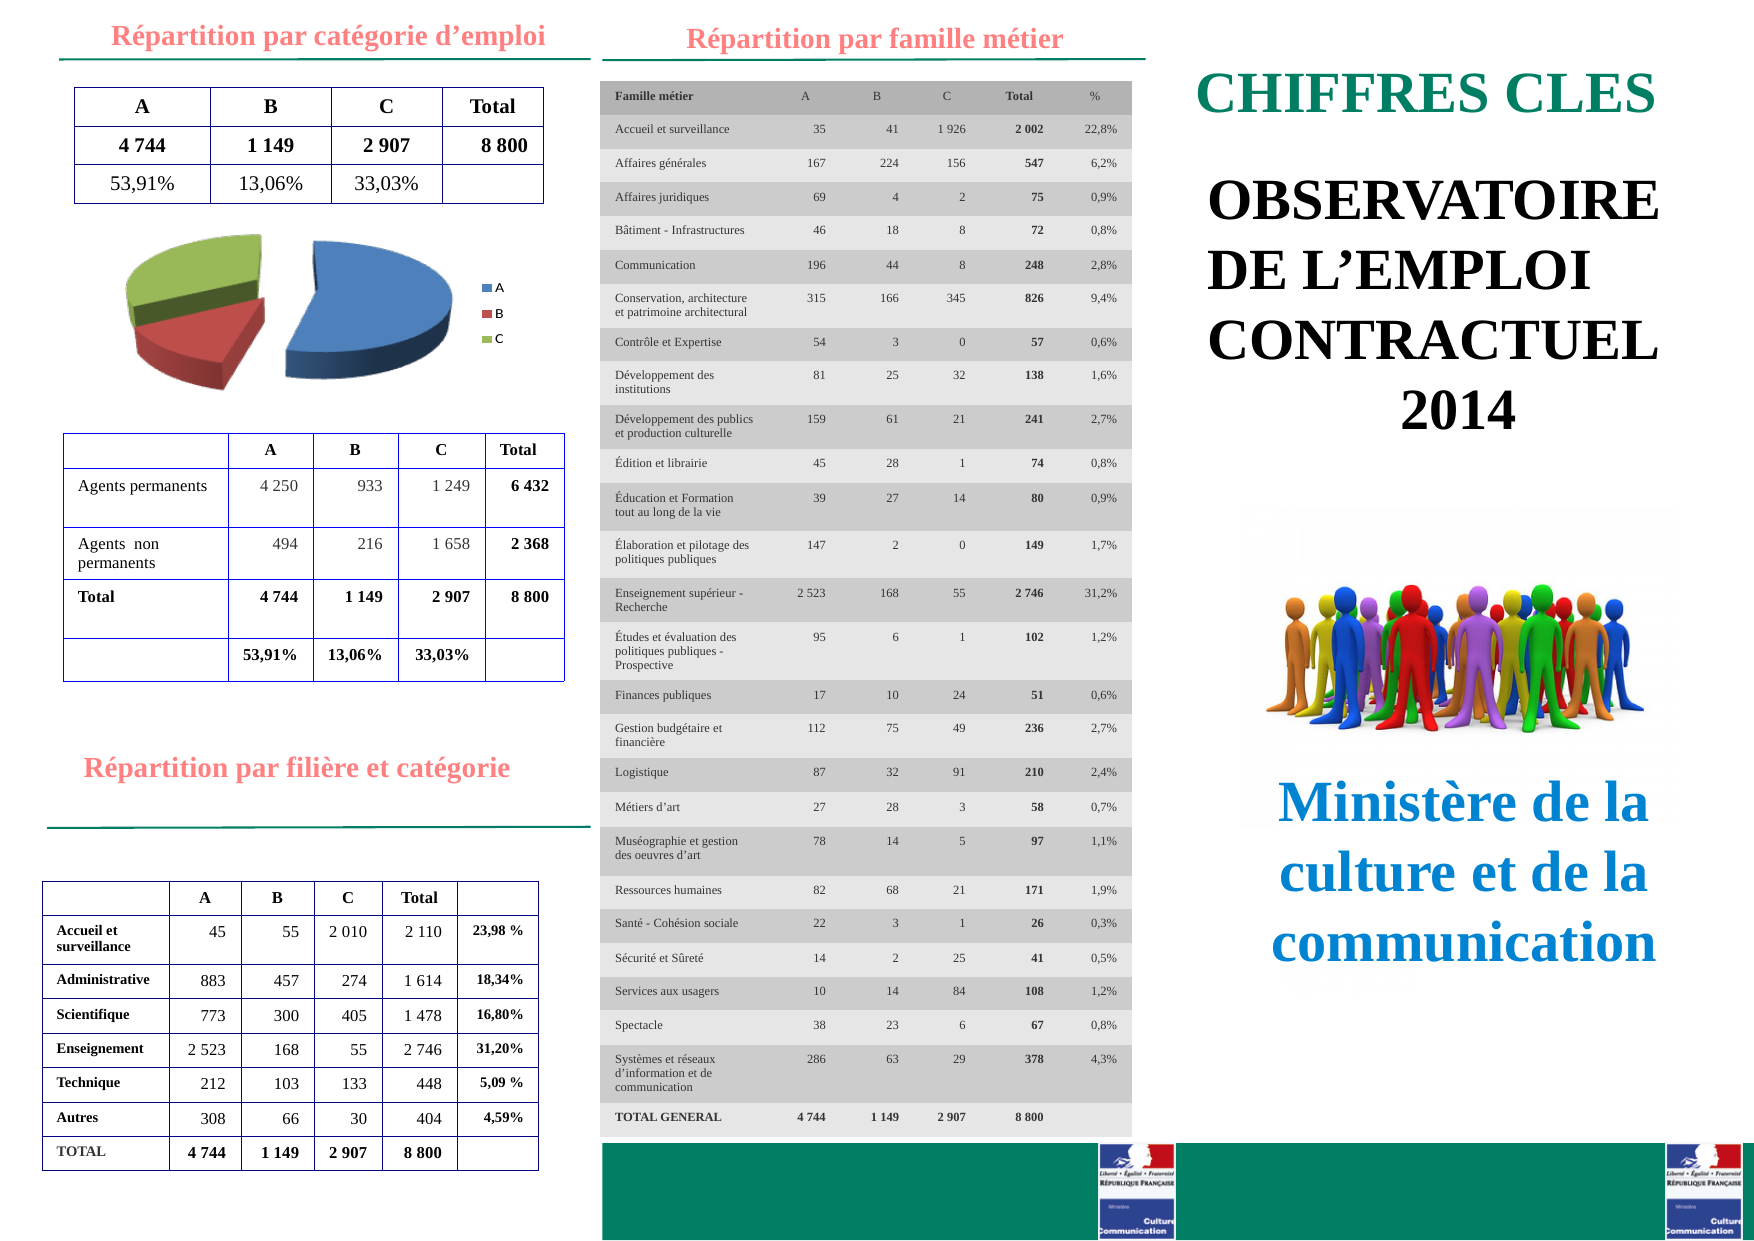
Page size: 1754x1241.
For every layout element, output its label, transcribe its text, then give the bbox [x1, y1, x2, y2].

table_cell Édition et librairie [600, 449, 771, 483]
table_cell 68 [841, 876, 914, 909]
table_cell 33,03% [399, 639, 485, 681]
table_cell Systèmes et réseaux d’information et de communication [600, 1045, 771, 1103]
table_cell 0,7% [1058, 792, 1132, 827]
table_cell 1,2% [1058, 622, 1132, 680]
table_cell 149 [980, 531, 1058, 578]
table_cell 2 746 [383, 1034, 457, 1067]
table_cell 378 [980, 1045, 1058, 1103]
text_box Répartition par catégorie d’emploi [47, 12, 611, 61]
table_cell 63 [841, 1045, 914, 1103]
table_cell 2,4% [1058, 758, 1132, 792]
table_cell Technique [43, 1068, 169, 1102]
table_cell Autres [43, 1103, 169, 1136]
table_cell 0 [914, 328, 980, 361]
table_cell Gestion budgétaire et financière [600, 714, 771, 758]
table_cell 2,7% [1058, 405, 1132, 449]
table_cell 147 [771, 531, 841, 578]
table_cell 1 [914, 449, 980, 483]
table_cell 53,91% [75, 165, 210, 203]
table_cell 26 [980, 909, 1058, 943]
table_cell 21 [914, 876, 980, 909]
table_cell 933 [314, 469, 398, 527]
table_cell 2 [841, 531, 914, 578]
table_cell 1 478 [383, 999, 457, 1033]
table_cell 494 [229, 528, 313, 579]
table_cell 4 744 [170, 1137, 241, 1170]
picture [94, 212, 520, 414]
picture [1308, 950, 1316, 959]
table_cell 33,03% [332, 165, 442, 203]
table_cell 1 149 [841, 1103, 914, 1137]
table_cell 448 [383, 1068, 457, 1102]
table_cell Études et évaluation des politiques publiques - Prospective [600, 622, 771, 680]
table_cell 8 800 [383, 1137, 457, 1170]
table_cell 80 [980, 483, 1058, 531]
table_cell [443, 165, 543, 203]
table_cell 74 [980, 449, 1058, 483]
table_cell 457 [242, 965, 314, 998]
table_cell 6,2% [1058, 149, 1132, 182]
table_cell Services aux usagers [600, 977, 771, 1010]
table_cell 23 [841, 1010, 914, 1045]
table_cell 1 926 [914, 115, 980, 149]
table_header Total [980, 81, 1058, 115]
table_cell Élaboration et pilotage des politiques publiques [600, 531, 771, 578]
table_cell 0,6% [1058, 328, 1132, 361]
table_cell 8 800 [486, 580, 564, 638]
table_cell 1,1% [1058, 827, 1132, 876]
table_cell Ressources humaines [600, 876, 771, 909]
table_cell Muséographie et gestion des oeuvres d’art [600, 827, 771, 876]
table_cell 91 [914, 758, 980, 792]
table_header Famille métier [600, 81, 771, 115]
text_box Répartition par famille métier [601, 11, 1149, 51]
table_cell 57 [980, 328, 1058, 361]
table_cell 1,9% [1058, 876, 1132, 909]
table_cell 159 [771, 405, 841, 449]
table_cell 4 250 [229, 469, 313, 527]
table_cell 248 [980, 250, 1058, 284]
table_cell 315 [771, 284, 841, 328]
table_cell 16,80% [458, 999, 538, 1033]
picture [1240, 507, 1678, 755]
table_cell 27 [771, 792, 841, 827]
text_box CHIFFRES CLES [1181, 47, 1701, 137]
table_cell 9,4% [1058, 284, 1132, 328]
table_cell Affaires juridiques [600, 182, 771, 216]
table_header [458, 882, 538, 915]
table_cell 773 [170, 999, 241, 1033]
table_header Total [486, 434, 564, 468]
table_cell 30 [315, 1103, 382, 1136]
table_cell 10 [771, 977, 841, 1010]
table_cell Conservation, architecture et patrimoine architectural [600, 284, 771, 328]
table_cell 38 [771, 1010, 841, 1045]
table_cell 8 800 [980, 1103, 1058, 1137]
table_cell Contrôle et Expertise [600, 328, 771, 361]
table_cell 44 [841, 250, 914, 284]
table_cell 2 002 [980, 115, 1058, 149]
table_cell Enseignement supérieur - Recherche [600, 578, 771, 622]
table_cell 168 [841, 578, 914, 622]
table_cell 5 [914, 827, 980, 876]
table_cell 25 [841, 361, 914, 405]
table_cell 22 [771, 909, 841, 943]
table_cell 236 [980, 714, 1058, 758]
table_cell 95 [771, 622, 841, 680]
table_cell 4 744 [229, 580, 313, 638]
table_cell 49 [914, 714, 980, 758]
table_header A [229, 434, 313, 468]
table_cell 8 800 [443, 127, 543, 164]
picture [1275, 950, 1429, 1004]
table_cell 2 368 [486, 528, 564, 579]
table_cell 13,06% [211, 165, 331, 203]
table_header B [314, 434, 398, 468]
text_box Répartition par filière et catégorie [15, 744, 579, 793]
table_cell Développement des publics et production culturelle [600, 405, 771, 449]
table_cell Accueil et surveillance [43, 916, 169, 964]
table_cell 210 [980, 758, 1058, 792]
table_cell TOTAL [43, 1137, 169, 1170]
table_header % [1058, 81, 1132, 115]
picture [1665, 1142, 1743, 1241]
table_cell 18,34% [458, 965, 538, 998]
table_cell 1 249 [399, 469, 485, 527]
table_cell 1,6% [1058, 361, 1132, 405]
table_cell 24 [914, 680, 980, 714]
table_cell 1 614 [383, 965, 457, 998]
table_cell 10 [841, 680, 914, 714]
table_cell 6 [841, 622, 914, 680]
table_header [43, 882, 169, 915]
text_box OBSERVATOIRE DE L’EMPLOI CONTRACTUEL 2014 [1192, 153, 1725, 331]
table_cell Spectacle [600, 1010, 771, 1045]
table_cell 45 [170, 916, 241, 964]
table_cell 167 [771, 149, 841, 182]
table_cell [458, 1137, 538, 1170]
table_cell 2,7% [1058, 714, 1132, 758]
table_cell Total [64, 580, 228, 638]
table_cell 2 010 [315, 916, 382, 964]
table_cell 2 523 [771, 578, 841, 622]
table_cell 18 [841, 216, 914, 250]
table_cell 345 [914, 284, 980, 328]
table_header C [914, 81, 980, 115]
table_cell 1 [914, 622, 980, 680]
table_cell 66 [242, 1103, 314, 1136]
table_header C [399, 434, 485, 468]
table_cell Finances publiques [600, 680, 771, 714]
table_cell 308 [170, 1103, 241, 1136]
table_cell 55 [242, 916, 314, 964]
table_cell 1 149 [211, 127, 331, 164]
table_header Total [443, 88, 543, 126]
table_cell 166 [841, 284, 914, 328]
table_cell 1 149 [314, 580, 398, 638]
table_cell 1,7% [1058, 531, 1132, 578]
table_cell 1 658 [399, 528, 485, 579]
table_cell 4 [841, 182, 914, 216]
table_cell 41 [980, 943, 1058, 977]
table_cell 212 [170, 1068, 241, 1102]
table_cell 0,8% [1058, 449, 1132, 483]
table_cell Éducation et Formation tout au long de la vie [600, 483, 771, 531]
table_cell 6 432 [486, 469, 564, 527]
table_header A [75, 88, 210, 126]
table_cell 87 [771, 758, 841, 792]
table_cell 108 [980, 977, 1058, 1010]
table_cell 29 [914, 1045, 980, 1103]
table_cell 2 907 [914, 1103, 980, 1137]
text_box Ministère de la culture et de la communication [1181, 755, 1749, 934]
table_cell 0,8% [1058, 1010, 1132, 1045]
table_cell 1,2% [1058, 977, 1132, 1010]
table_cell 286 [771, 1045, 841, 1103]
table_cell Bâtiment - Infrastructures [600, 216, 771, 250]
table_cell 196 [771, 250, 841, 284]
table_cell 23,98 % [458, 916, 538, 964]
table_cell 138 [980, 361, 1058, 405]
table_header A [771, 81, 841, 115]
table_cell 27 [841, 483, 914, 531]
table_cell 53,91% [229, 639, 313, 681]
table_cell [1058, 1103, 1132, 1137]
table_cell 0,9% [1058, 182, 1132, 216]
table_cell 1 149 [242, 1137, 314, 1170]
table_cell 3 [841, 328, 914, 361]
table_cell 241 [980, 405, 1058, 449]
table_header [64, 434, 228, 468]
table_cell 31,2% [1058, 578, 1132, 622]
table_cell 103 [242, 1068, 314, 1102]
table_cell Enseignement [43, 1034, 169, 1067]
table_cell 28 [841, 792, 914, 827]
table_cell 171 [980, 876, 1058, 909]
table_cell 81 [771, 361, 841, 405]
table_cell 22,8% [1058, 115, 1132, 149]
table_cell 21 [914, 405, 980, 449]
table_cell 75 [980, 182, 1058, 216]
table_cell 404 [383, 1103, 457, 1136]
table_cell 75 [841, 714, 914, 758]
table_cell 8 [914, 250, 980, 284]
table_cell 54 [771, 328, 841, 361]
table_cell 2 907 [399, 580, 485, 638]
table_cell 51 [980, 680, 1058, 714]
picture [1098, 1142, 1176, 1241]
table_cell Communication [600, 250, 771, 284]
table_cell 25 [914, 943, 980, 977]
table_header A [170, 882, 241, 915]
table_cell 82 [771, 876, 841, 909]
table_cell 156 [914, 149, 980, 182]
table_cell 13,06% [314, 639, 398, 681]
table_cell 84 [914, 977, 980, 1010]
table_cell 32 [914, 361, 980, 405]
table_cell 133 [315, 1068, 382, 1102]
table_cell 14 [841, 827, 914, 876]
table_cell 4,59% [458, 1103, 538, 1136]
table_cell [486, 639, 564, 681]
table_cell 45 [771, 449, 841, 483]
table_cell 2 [914, 182, 980, 216]
table_cell 5,09 % [458, 1068, 538, 1102]
table_cell 14 [914, 483, 980, 531]
table_cell 72 [980, 216, 1058, 250]
table_cell Affaires générales [600, 149, 771, 182]
table_cell 2 746 [980, 578, 1058, 622]
table_cell 883 [170, 965, 241, 998]
table_cell 32 [841, 758, 914, 792]
table_cell Scientifique [43, 999, 169, 1033]
table_cell Administrative [43, 965, 169, 998]
table_cell 55 [315, 1034, 382, 1067]
table_cell 0,9% [1058, 483, 1132, 531]
table_cell Santé - Cohésion sociale [600, 909, 771, 943]
table_cell 2 523 [170, 1034, 241, 1067]
table_cell 4 744 [75, 127, 210, 164]
table_cell 17 [771, 680, 841, 714]
table_cell 4 744 [771, 1103, 841, 1137]
table_cell 39 [771, 483, 841, 531]
table_header C [315, 882, 382, 915]
table_cell 35 [771, 115, 841, 149]
table_cell Accueil et surveillance [600, 115, 771, 149]
table_cell 58 [980, 792, 1058, 827]
table_cell 14 [771, 943, 841, 977]
table_cell 14 [841, 977, 914, 1010]
table_cell 0,3% [1058, 909, 1132, 943]
table_header B [242, 882, 314, 915]
table_cell 2,8% [1058, 250, 1132, 284]
table_cell 3 [841, 909, 914, 943]
table_cell 28 [841, 449, 914, 483]
table_cell 97 [980, 827, 1058, 876]
table_cell 2 907 [315, 1137, 382, 1170]
table_header Total [383, 882, 457, 915]
table_header B [211, 88, 331, 126]
table_cell Développement des institutions [600, 361, 771, 405]
table_cell 6 [914, 1010, 980, 1045]
table_cell 826 [980, 284, 1058, 328]
table_cell 274 [315, 965, 382, 998]
table_cell 1 [914, 909, 980, 943]
table_cell 547 [980, 149, 1058, 182]
table_cell 55 [914, 578, 980, 622]
table_cell [64, 639, 228, 681]
table_cell Sécurité et Sûreté [600, 943, 771, 977]
table_cell TOTAL GENERAL [600, 1103, 771, 1137]
table_cell 0,8% [1058, 216, 1132, 250]
table_cell 31,20% [458, 1034, 538, 1067]
table_cell 2 907 [332, 127, 442, 164]
table_cell 46 [771, 216, 841, 250]
table_cell 112 [771, 714, 841, 758]
table_cell 69 [771, 182, 841, 216]
table_cell 300 [242, 999, 314, 1033]
table_cell Logistique [600, 758, 771, 792]
table_cell 102 [980, 622, 1058, 680]
table_cell Agents non permanents [64, 528, 228, 579]
table_cell 4,3% [1058, 1045, 1132, 1103]
table_cell Métiers d’art [600, 792, 771, 827]
table_cell 41 [841, 115, 914, 149]
table_cell 3 [914, 792, 980, 827]
table_cell 61 [841, 405, 914, 449]
table_cell 0,5% [1058, 943, 1132, 977]
table_cell 78 [771, 827, 841, 876]
table_cell 0,6% [1058, 680, 1132, 714]
table_cell 224 [841, 149, 914, 182]
table_cell 8 [914, 216, 980, 250]
table_cell 168 [242, 1034, 314, 1067]
table_header C [332, 88, 442, 126]
table_cell 405 [315, 999, 382, 1033]
table_cell 216 [314, 528, 398, 579]
table_cell 2 [841, 943, 914, 977]
table_cell 67 [980, 1010, 1058, 1045]
table_cell 0 [914, 531, 980, 578]
table_header B [841, 81, 914, 115]
table_cell Agents permanents [64, 469, 228, 527]
table_cell 2 110 [383, 916, 457, 964]
